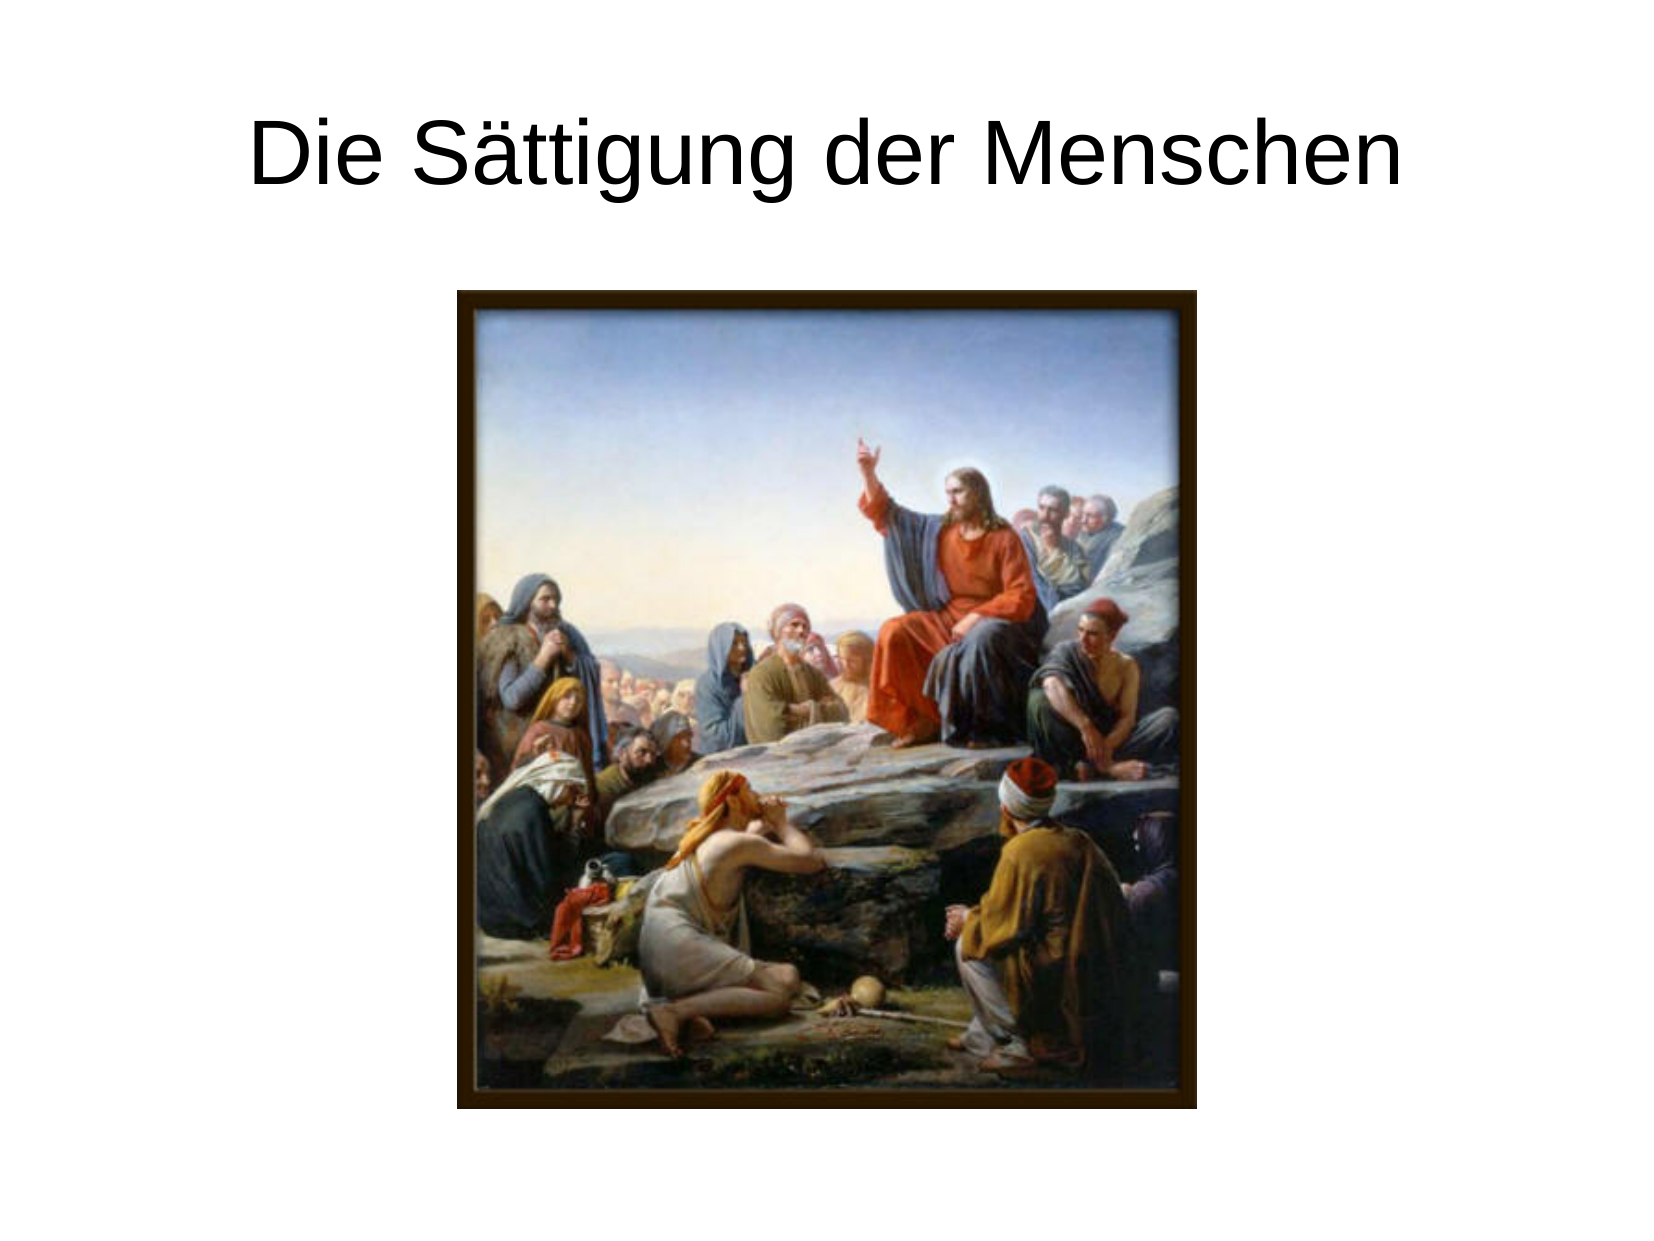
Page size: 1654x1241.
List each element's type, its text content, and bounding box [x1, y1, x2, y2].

picture [457, 290, 1197, 1109]
title Die Sättigung der Menschen [82, 49, 1571, 257]
